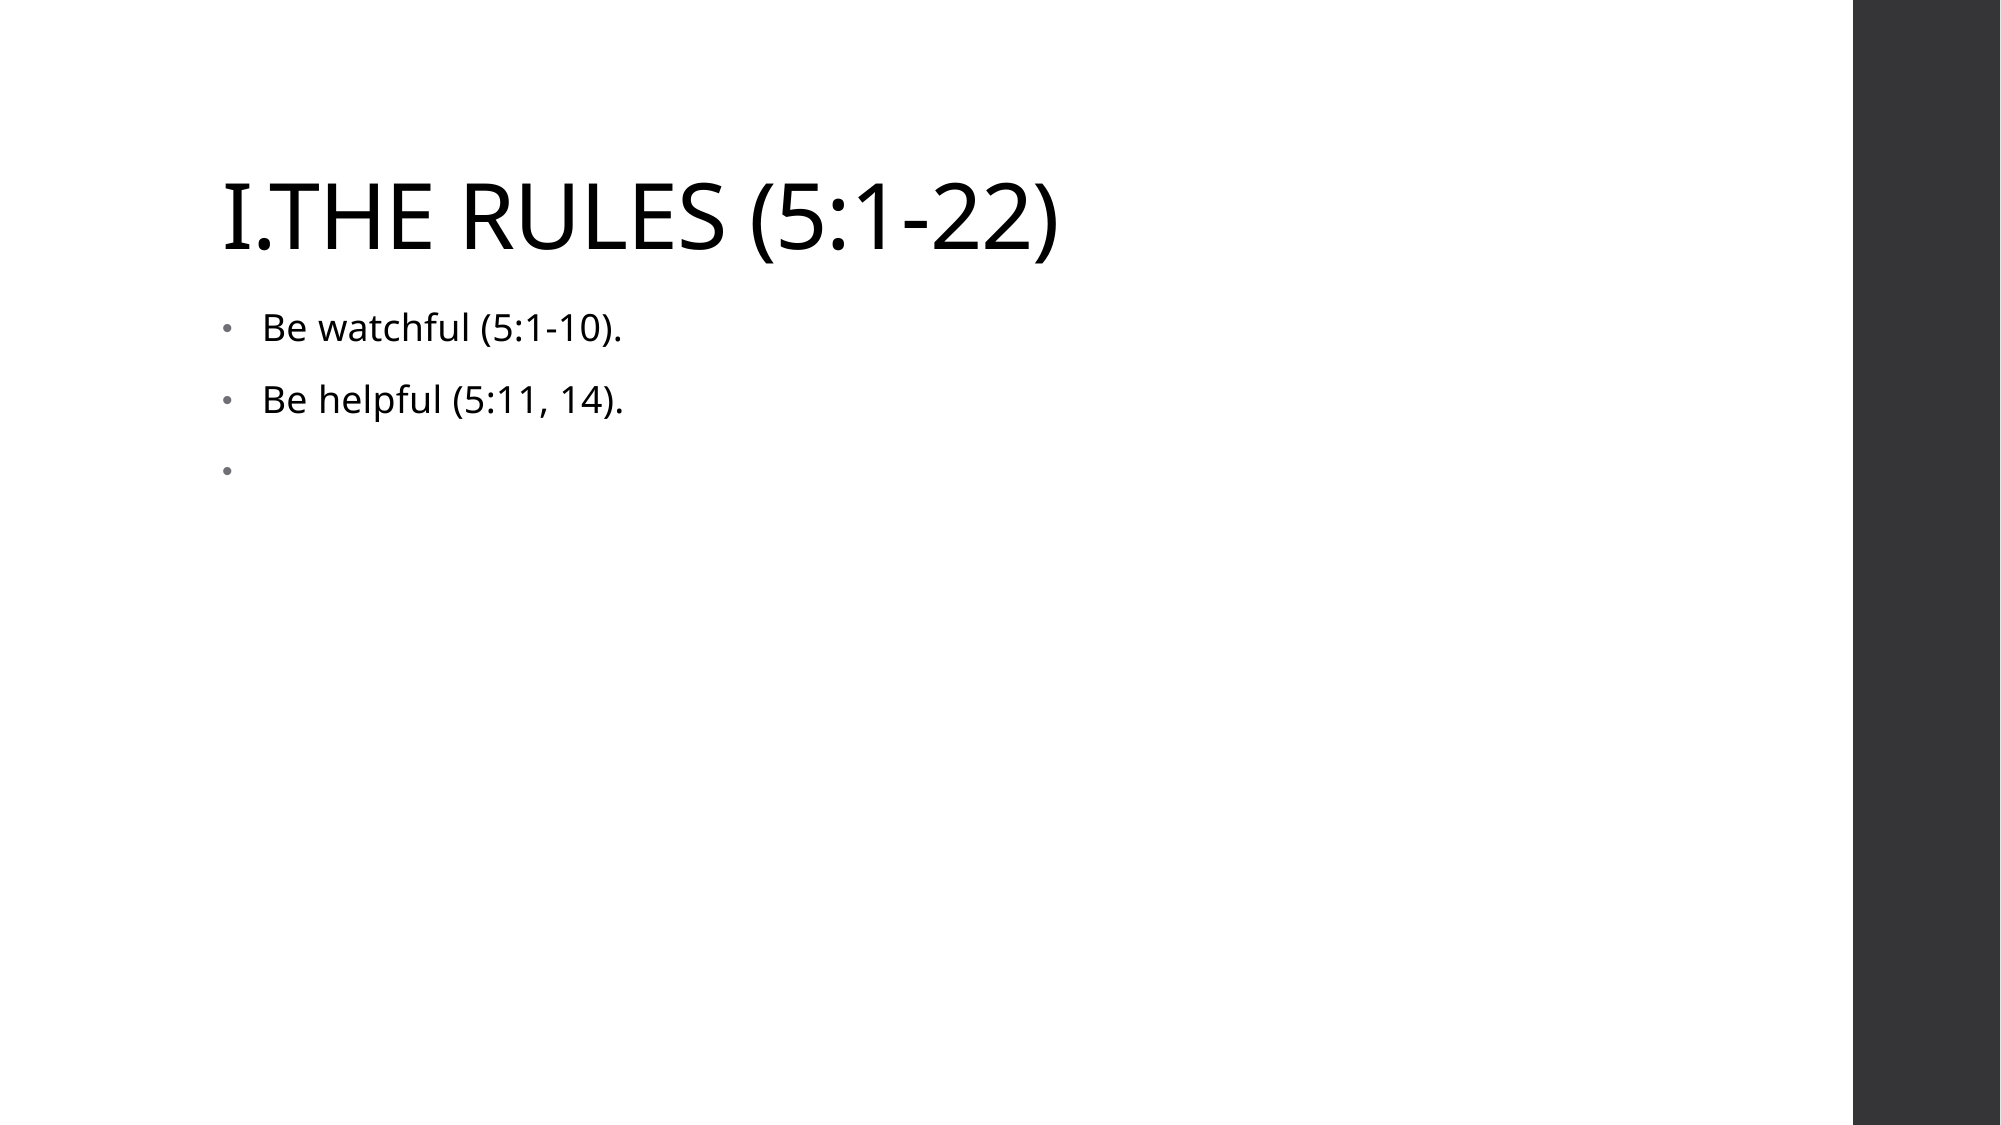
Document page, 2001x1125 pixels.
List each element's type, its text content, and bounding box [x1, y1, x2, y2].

list Be watchful (5:1-10). Be helpful (5:11, 14). [206, 299, 1617, 1014]
title I.THE RULES (5:1-22) [206, 60, 1797, 278]
